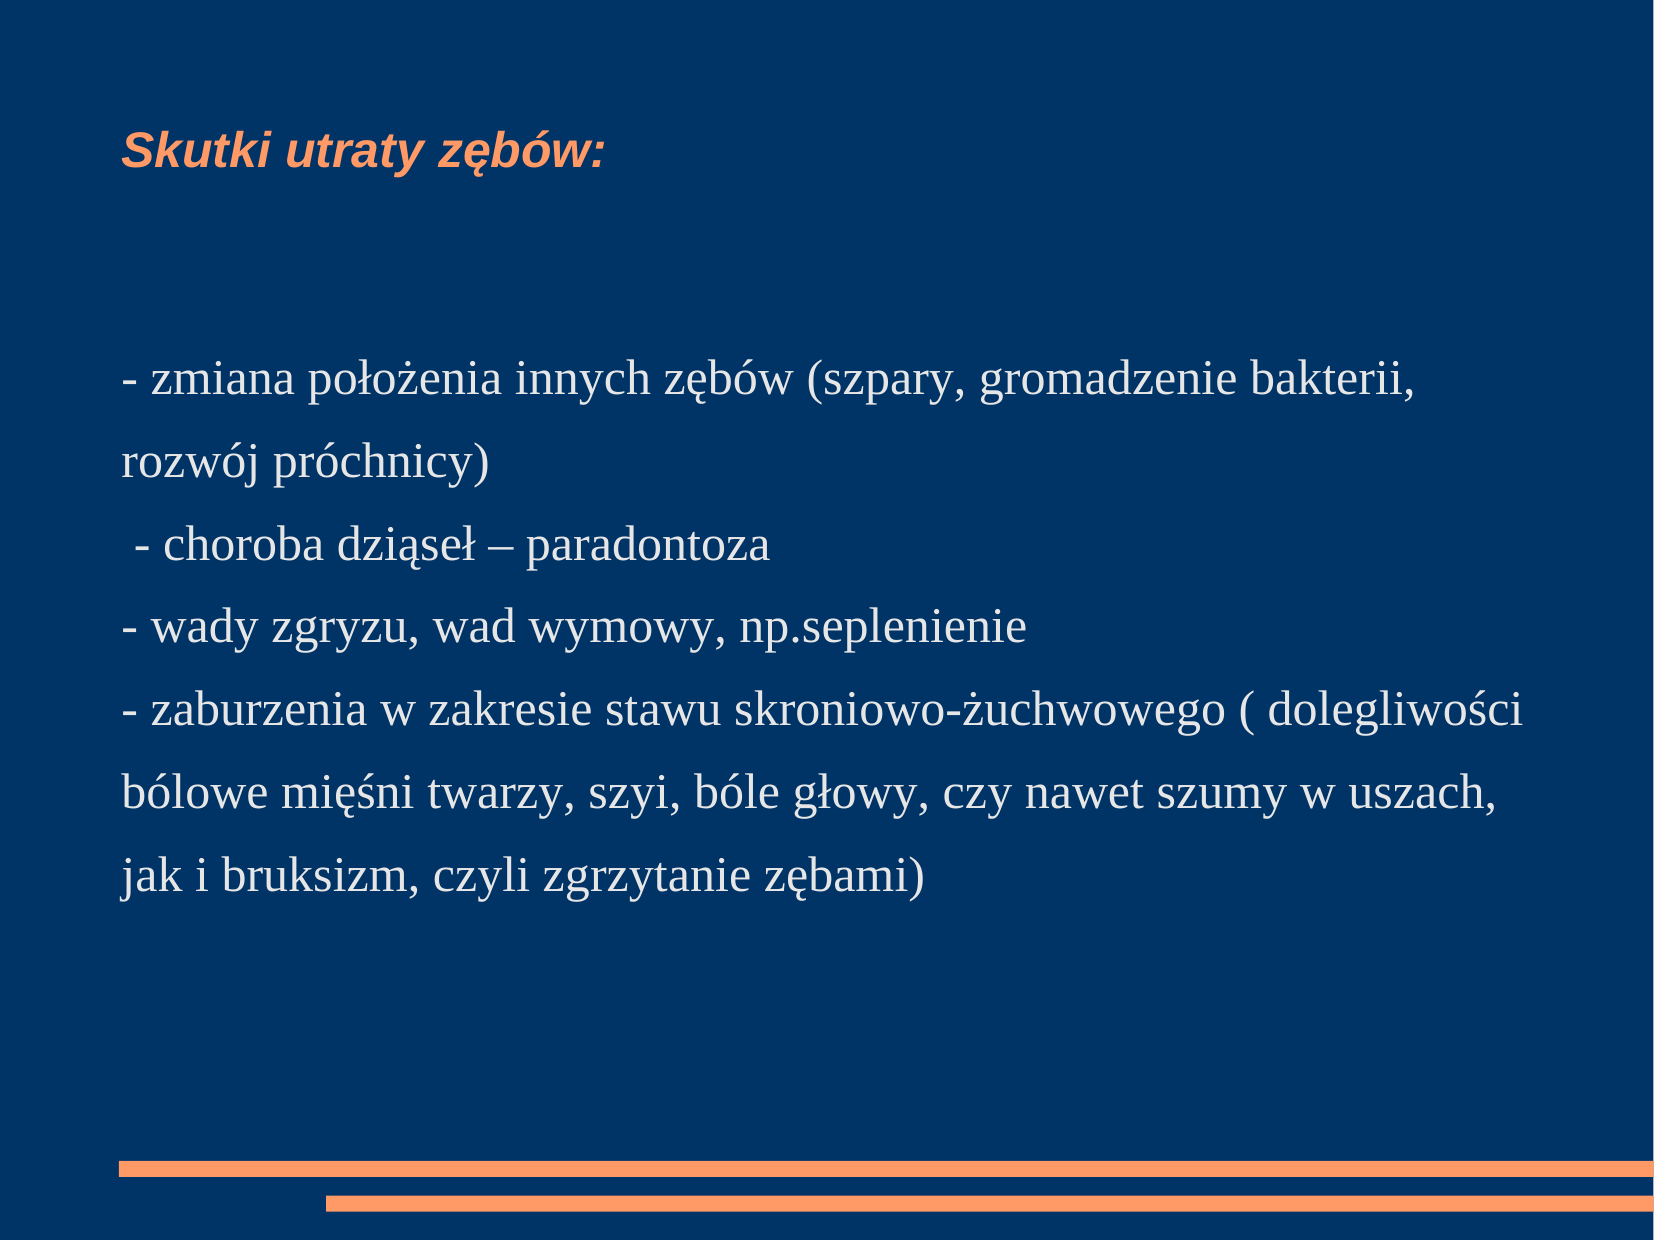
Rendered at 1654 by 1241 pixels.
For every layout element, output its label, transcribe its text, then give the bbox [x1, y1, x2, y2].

title Skutki utraty zębów: [121, 46, 1534, 254]
list - zmiana położenia innych zębów (szpary, gromadzenie bakterii, rozwój próchnicy) - choroba dziąseł – paradontoza - wady zgryzu, wad wymowy, np.seplenienie - zaburzenia w zakresie stawu skroniowo-żuchwowego ( dolegliwości bólowe mięśni twarzy, szyi, bóle głowy, czy nawet szumy w uszach, jak i bruksizm, czyli zgrzytanie zębami) [121, 322, 1561, 1132]
